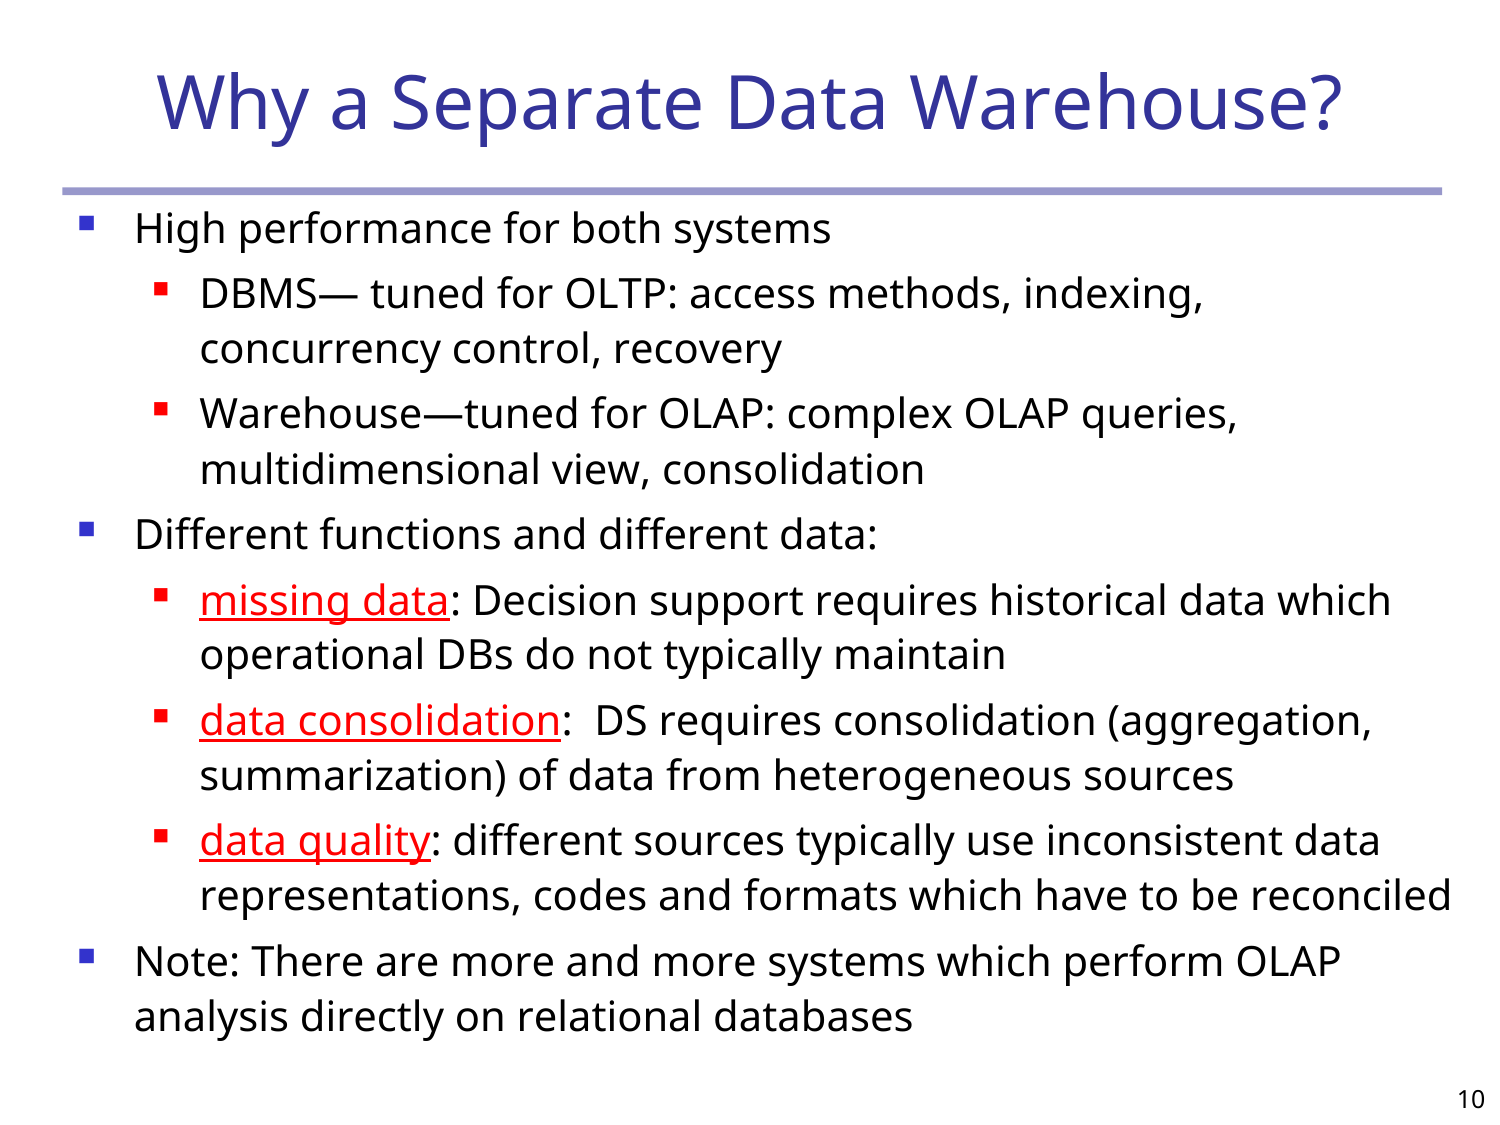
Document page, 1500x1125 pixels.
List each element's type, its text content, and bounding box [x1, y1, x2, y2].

text_box <number> [1187, 1050, 1500, 1125]
title Why a Separate Data Warehouse? [62, 47, 1438, 153]
list High performance for both systems DBMS— tuned for OLTP: access methods, indexing, concurrency control, recovery Warehouse—tuned for OLAP: complex OLAP queries, multidimensional view, consolidation Different functions and different data: missing data: Decision support requires historical data which operational DBs do not typically maintain data consolidation: DS requires consolidation (aggregation, summarization) of data from heterogeneous sources data quality: different sources typically use inconsistent data representations, codes and formats which have to be reconciled Note: There are more and more systems which perform OLAP analysis directly on relational databases [62, 188, 1471, 1102]
